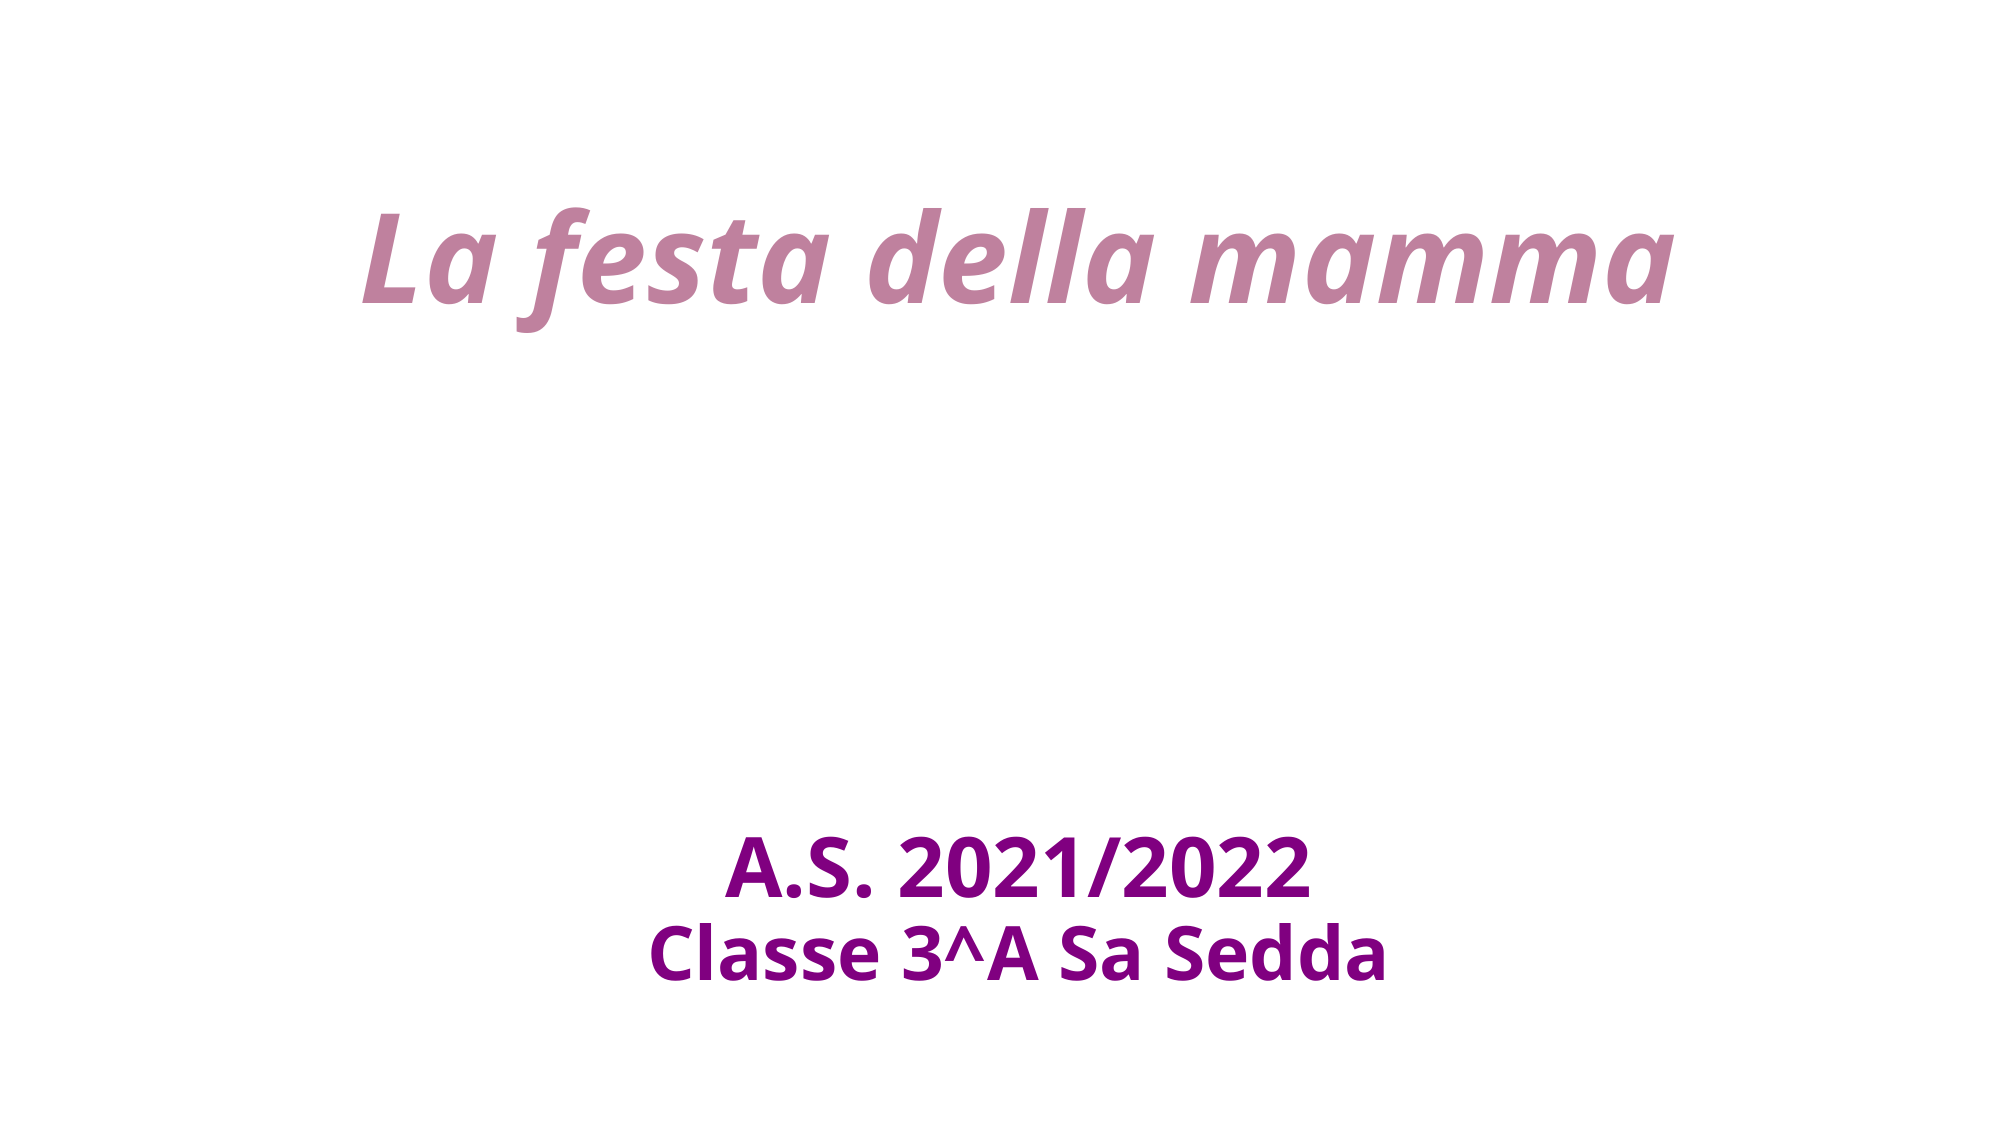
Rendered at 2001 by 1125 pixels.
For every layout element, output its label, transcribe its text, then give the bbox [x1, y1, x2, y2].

title La festa della mamma A.S. 2021/2022 Classe 3^A Sa Sedda [59, 29, 1979, 1004]
